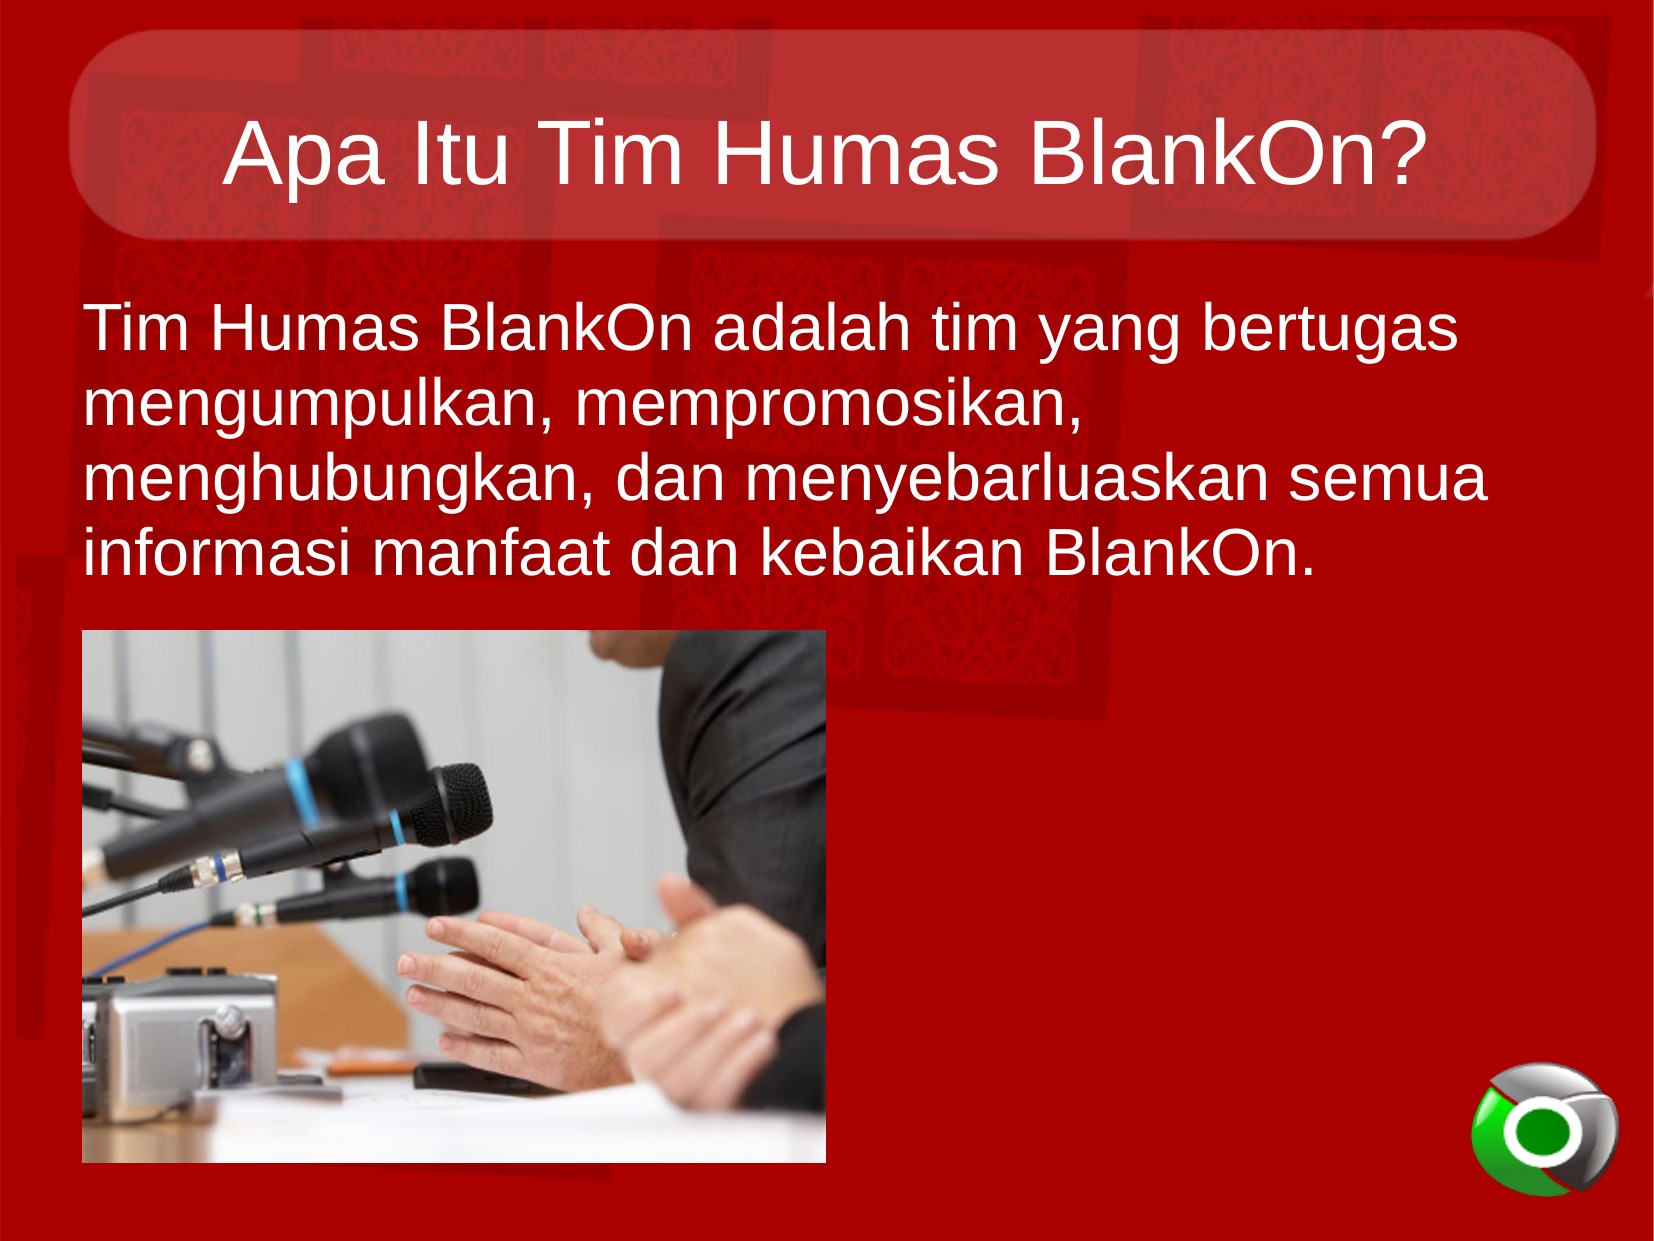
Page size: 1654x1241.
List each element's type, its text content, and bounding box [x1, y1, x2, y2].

list Tim Humas BlankOn adalah tim yang bertugas mengumpulkan, mempromosikan, menghubungkan, dan menyebarluaskan semua informasi manfaat dan kebaikan BlankOn. [82, 290, 1571, 1109]
picture [0, 0, 1654, 1241]
title Apa Itu Tim Humas BlankOn? [82, 49, 1571, 257]
